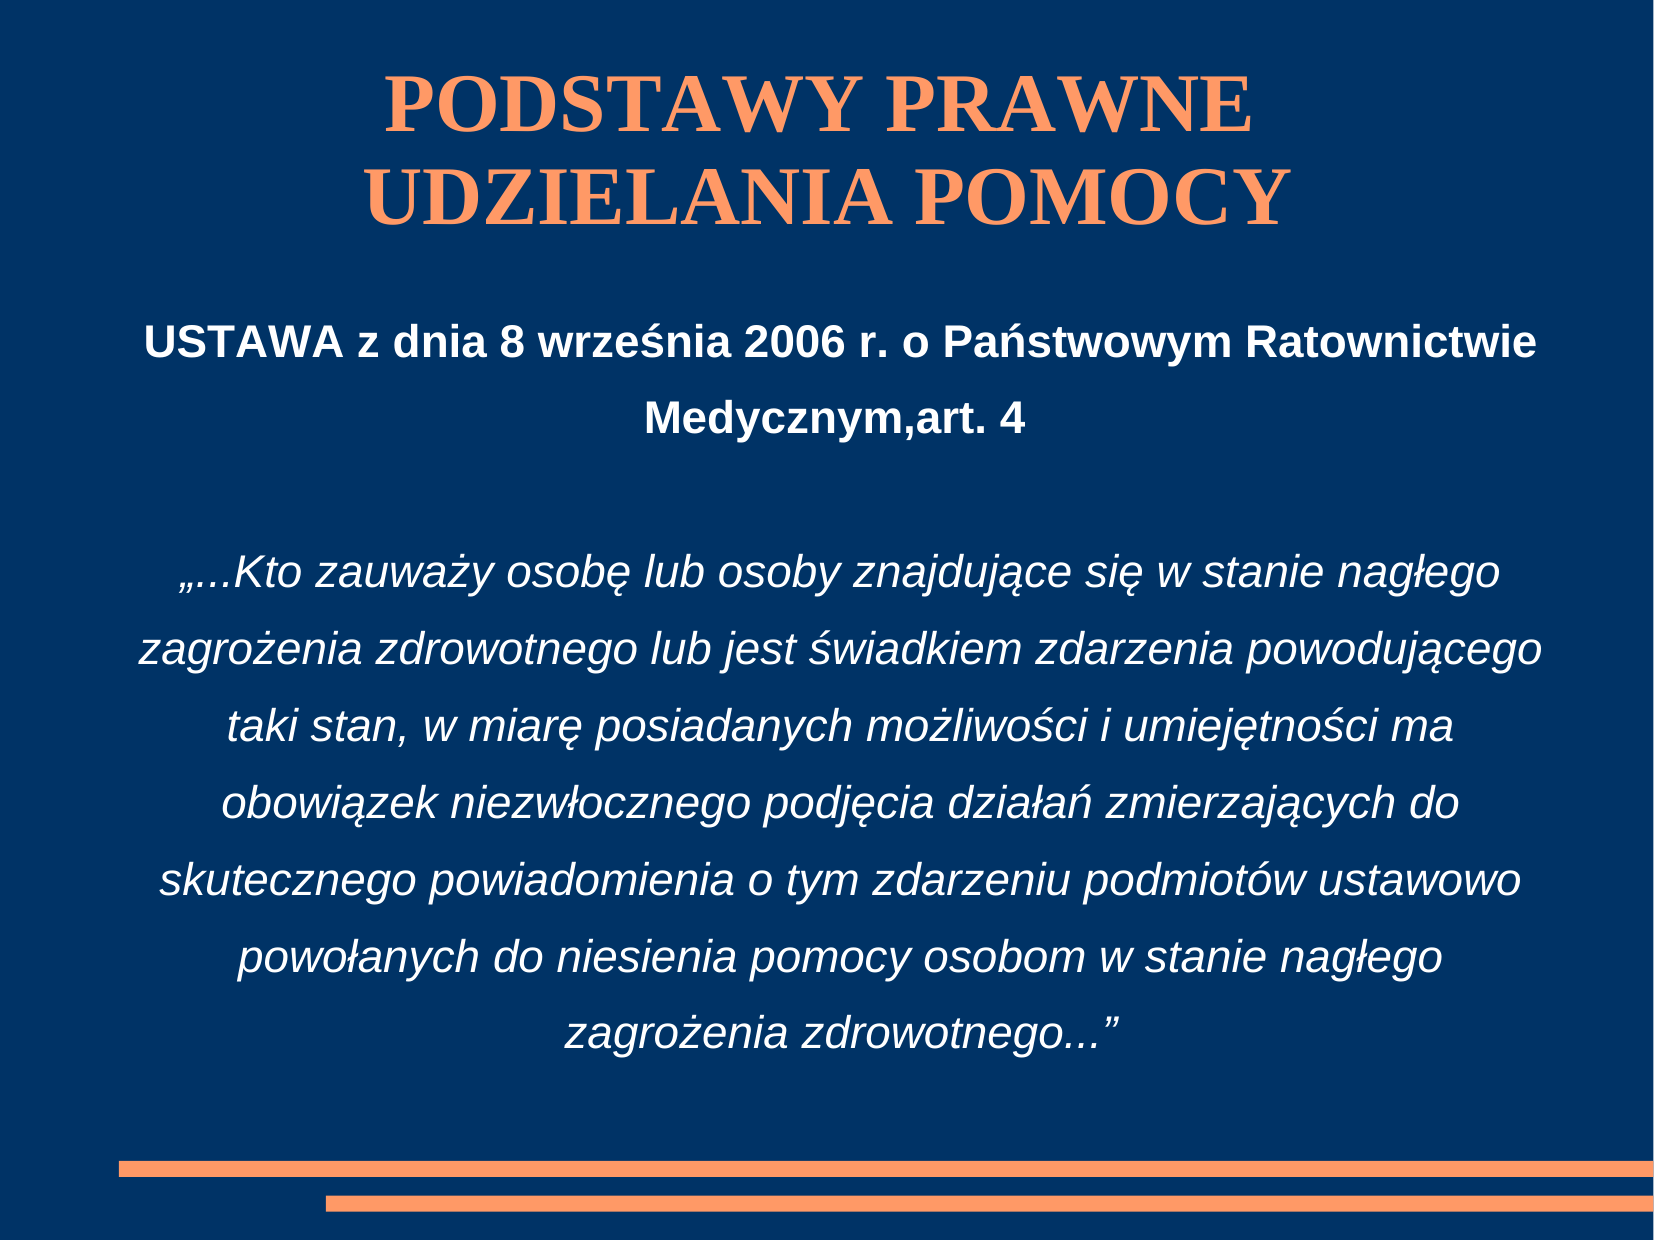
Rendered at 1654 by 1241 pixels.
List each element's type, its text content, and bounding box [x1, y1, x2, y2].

title PODSTAWY PRAWNE UDZIELANIA POMOCY [121, 53, 1534, 247]
subtitle USTAWA z dnia 8 września 2006 r. o Państwowym Ratownictwie Medycznym,art. 4 „...Kto zauważy osobę lub osoby znajdujące się w stanie nagłego zagrożenia zdrowotnego lub jest świadkiem zdarzenia powodującego taki stan, w miarę posiadanych możliwości i umiejętności ma obowiązek niezwłocznego podjęcia działań zmierzających do skutecznego powiadomienia o tym zdarzeniu podmiotów ustawowo powołanych do niesienia pomocy osobom w stanie nagłego zagrożenia zdrowotnego...” [121, 305, 1561, 1149]
